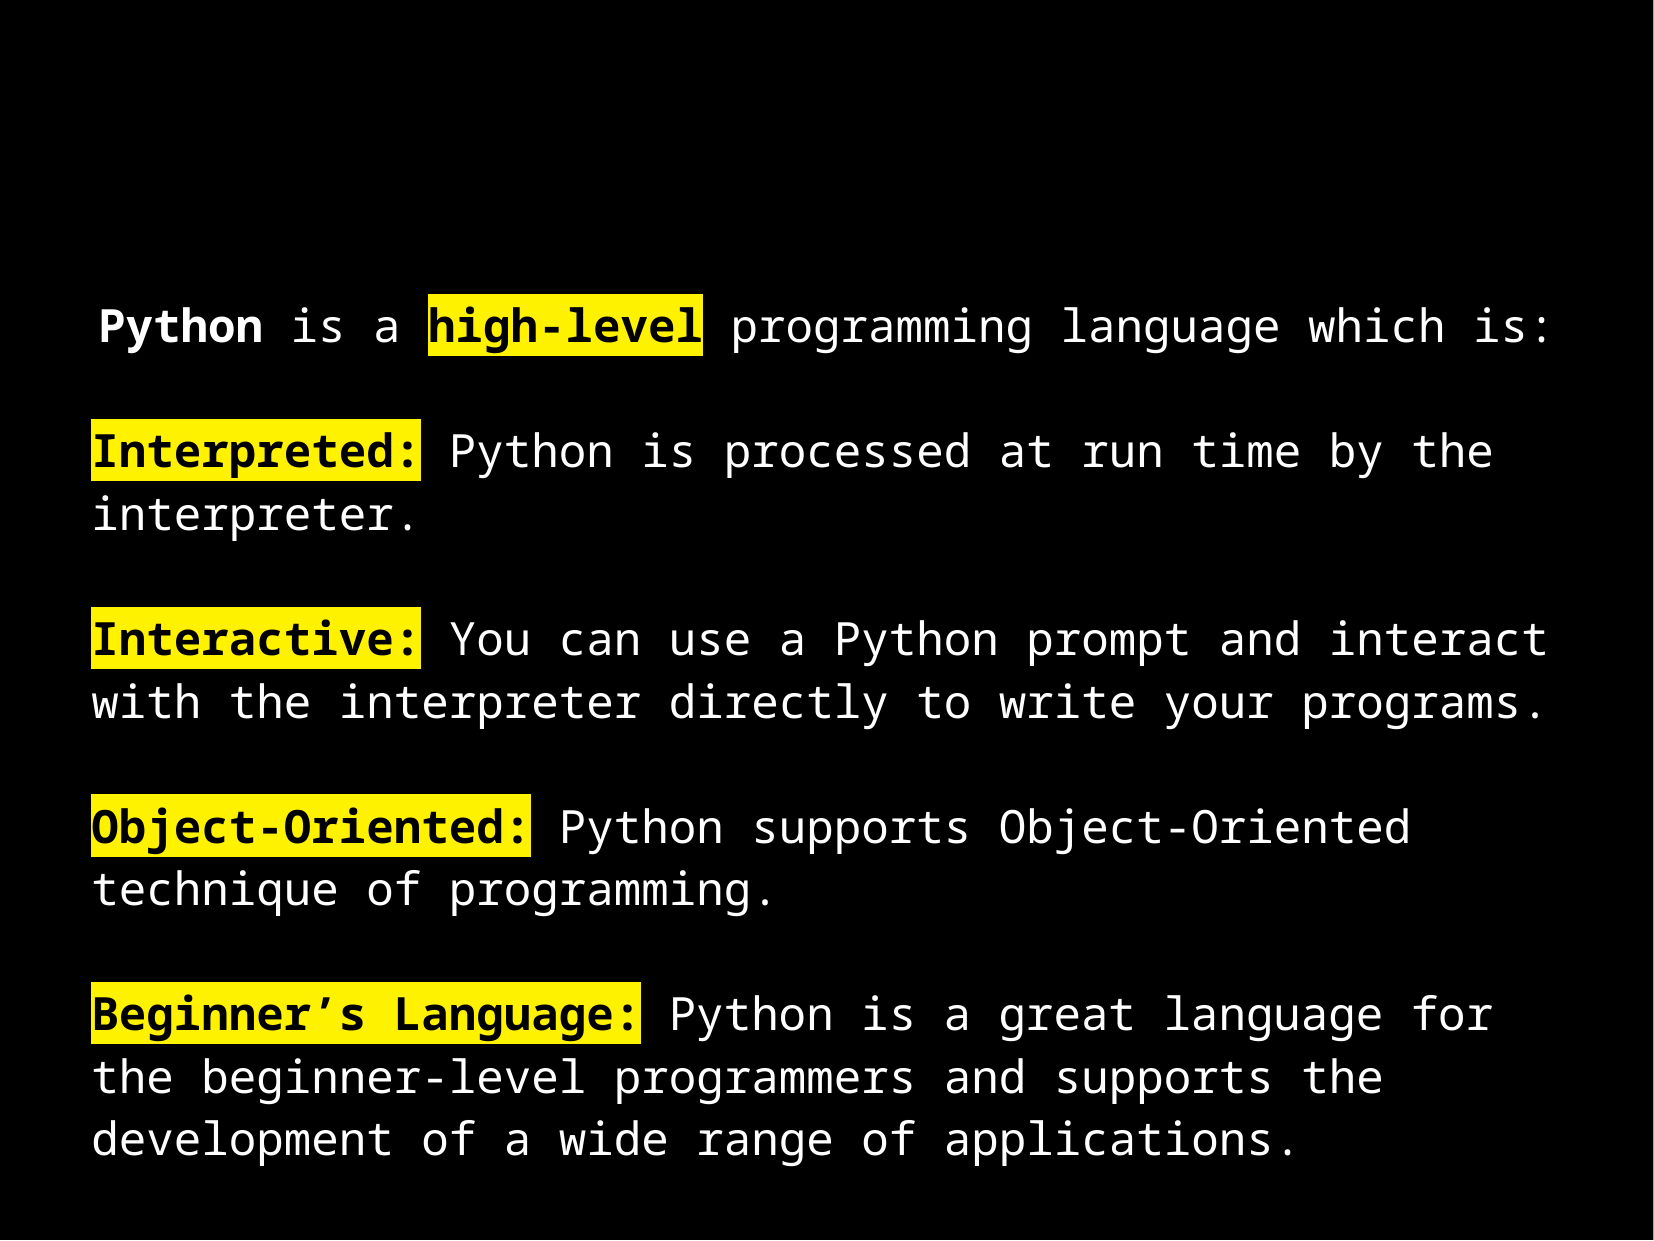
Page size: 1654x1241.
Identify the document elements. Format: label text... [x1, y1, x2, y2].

text_box Python is a high-level programming language which is: Interpreted: Python is processed at run time by the interpreter. Interactive: You can use a Python prompt and interact with the interpreter directly to write your programs. Object-Oriented: Python supports Object-Oriented technique of programming. Beginner’s Language: Python is a great language for the beginner-level programmers and supports the development of a wide range of applications. [76, 286, 1577, 954]
